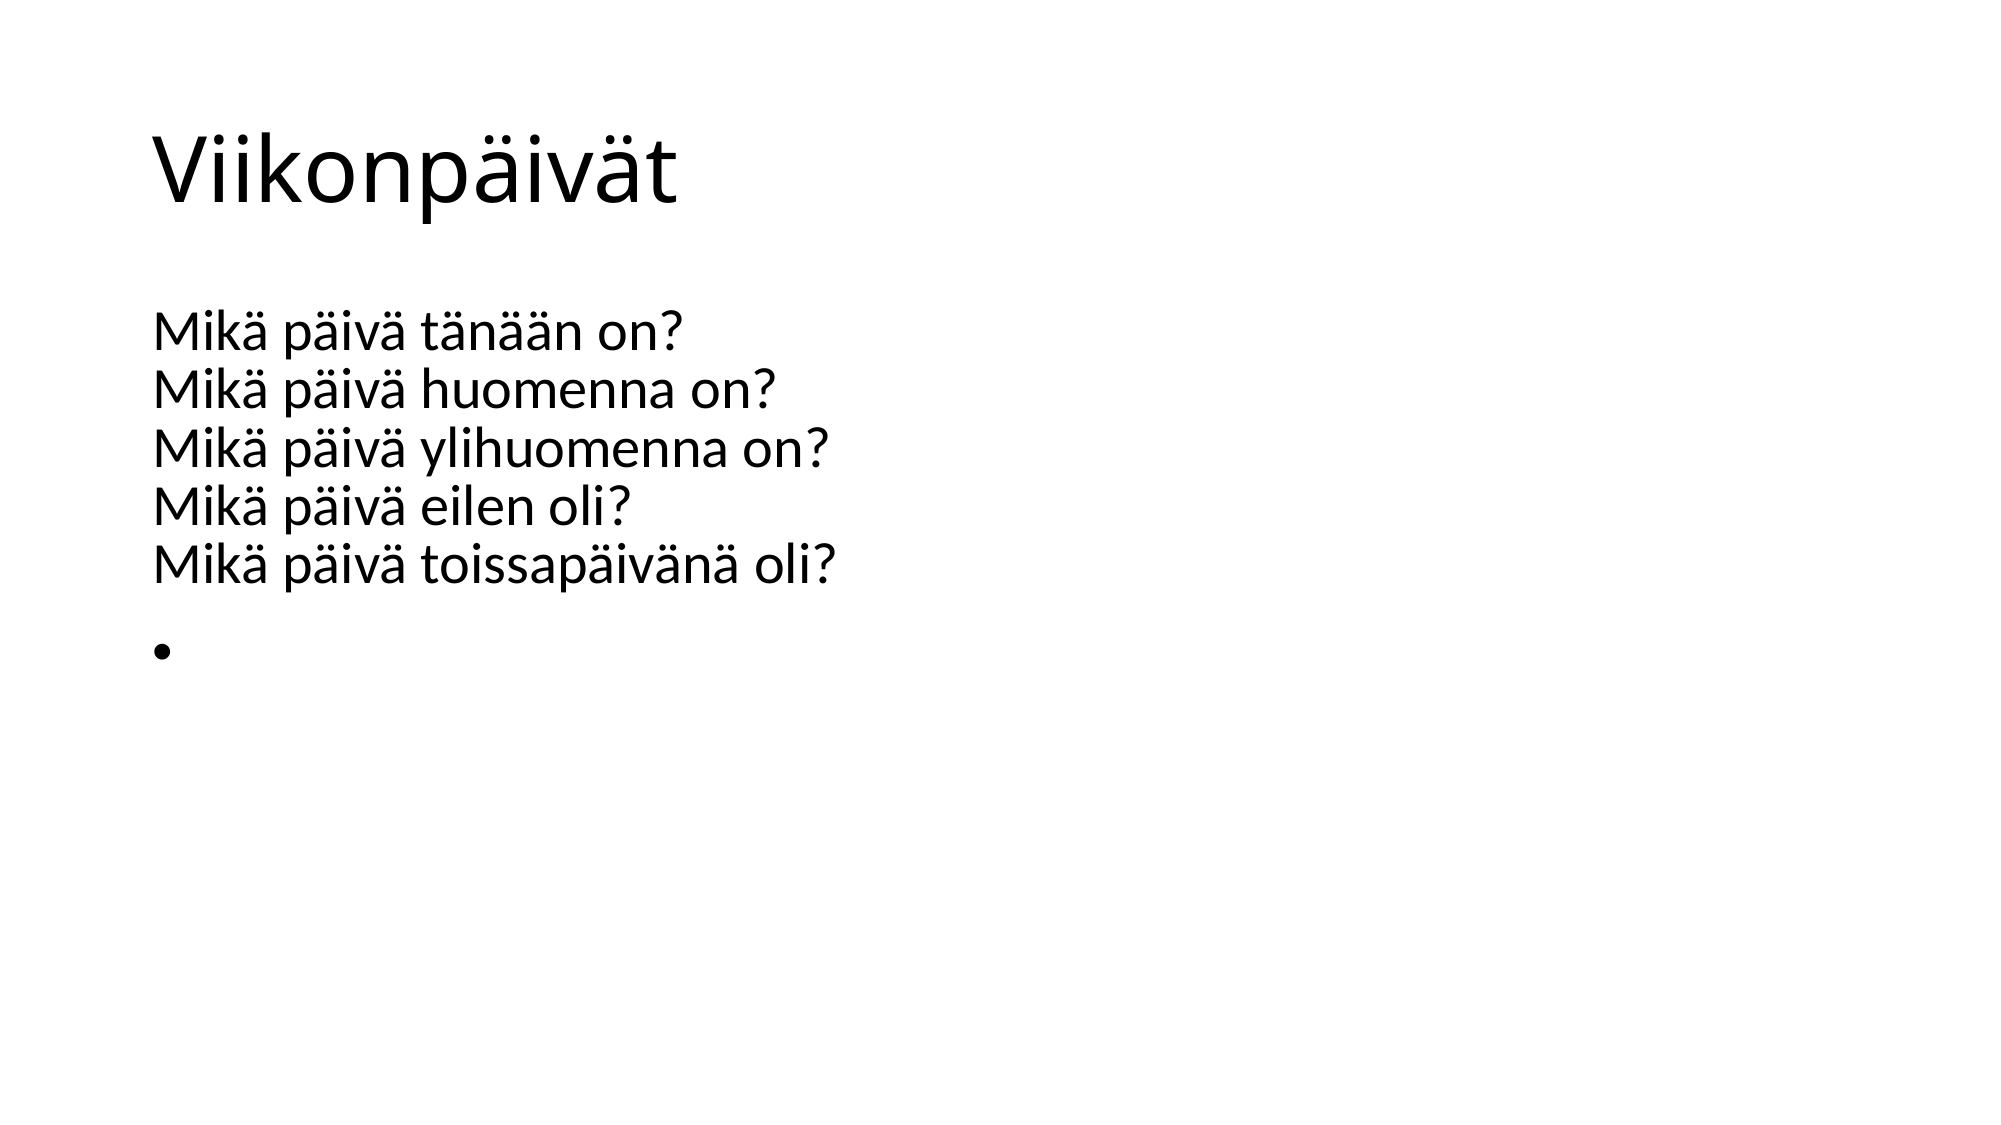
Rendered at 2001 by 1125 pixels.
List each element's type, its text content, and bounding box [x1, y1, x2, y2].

title Viikonpäivät [137, 59, 1863, 278]
list Mikä päivä tänään on? Mikä päivä huomenna on? Mikä päivä ylihuomenna on? Mikä päivä eilen oli? Mikä päivä toissapäivänä oli? [137, 299, 1863, 1014]
